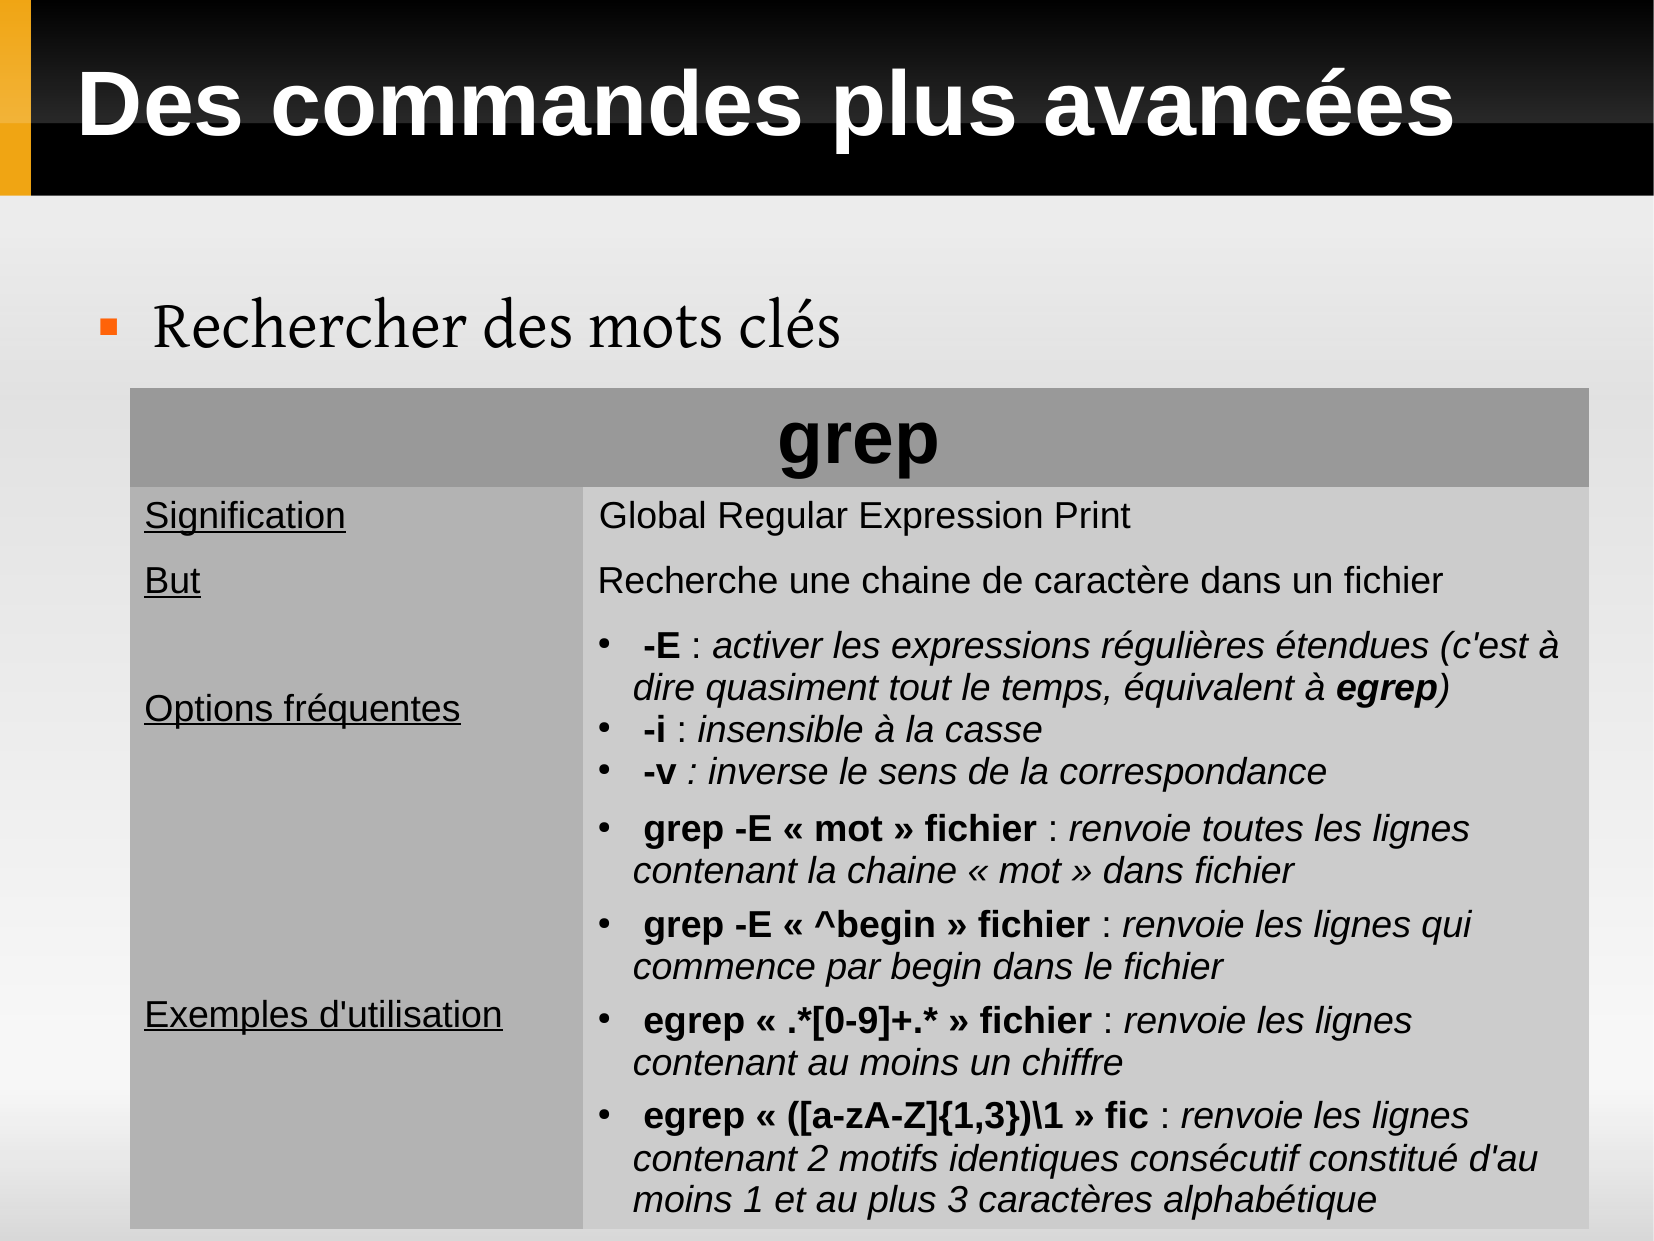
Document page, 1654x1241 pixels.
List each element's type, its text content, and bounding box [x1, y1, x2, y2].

picture [0, 0, 1654, 1241]
table_cell Global Regular Expression Print [583, 487, 1589, 545]
table_cell grep -E « mot » fichier : renvoie toutes les lignes contenant la chaine « mot » dans fichier grep -E « ^begin » fichier : renvoie les lignes qui commence par begin dans le fichier egrep « .*[0-9]+.* » fichier : renvoie les lignes contenant au moins un chiffre egrep « ([a-zA-Z]{1,3})\1 » fic : renvoie les lignes contenant 2 motifs identiques consécutif constitué d'au moins 1 et au plus 3 caractères alphabétique [583, 800, 1589, 1229]
table_cell Exemples d'utilisation [130, 800, 583, 1229]
table_cell Options fréquentes [130, 616, 583, 800]
table_cell Signification [130, 487, 583, 545]
table_cell Recherche une chaine de caractère dans un fichier [583, 545, 1589, 616]
table_cell But [130, 545, 583, 616]
list Rechercher des mots clés [82, 290, 1571, 1109]
title Des commandes plus avancées [76, 0, 1565, 208]
table_header grep [130, 388, 1589, 487]
table_cell -E : activer les expressions régulières étendues (c'est à dire quasiment tout le temps, équivalent à egrep) -i : insensible à la casse -v : inverse le sens de la correspondance [583, 616, 1589, 800]
